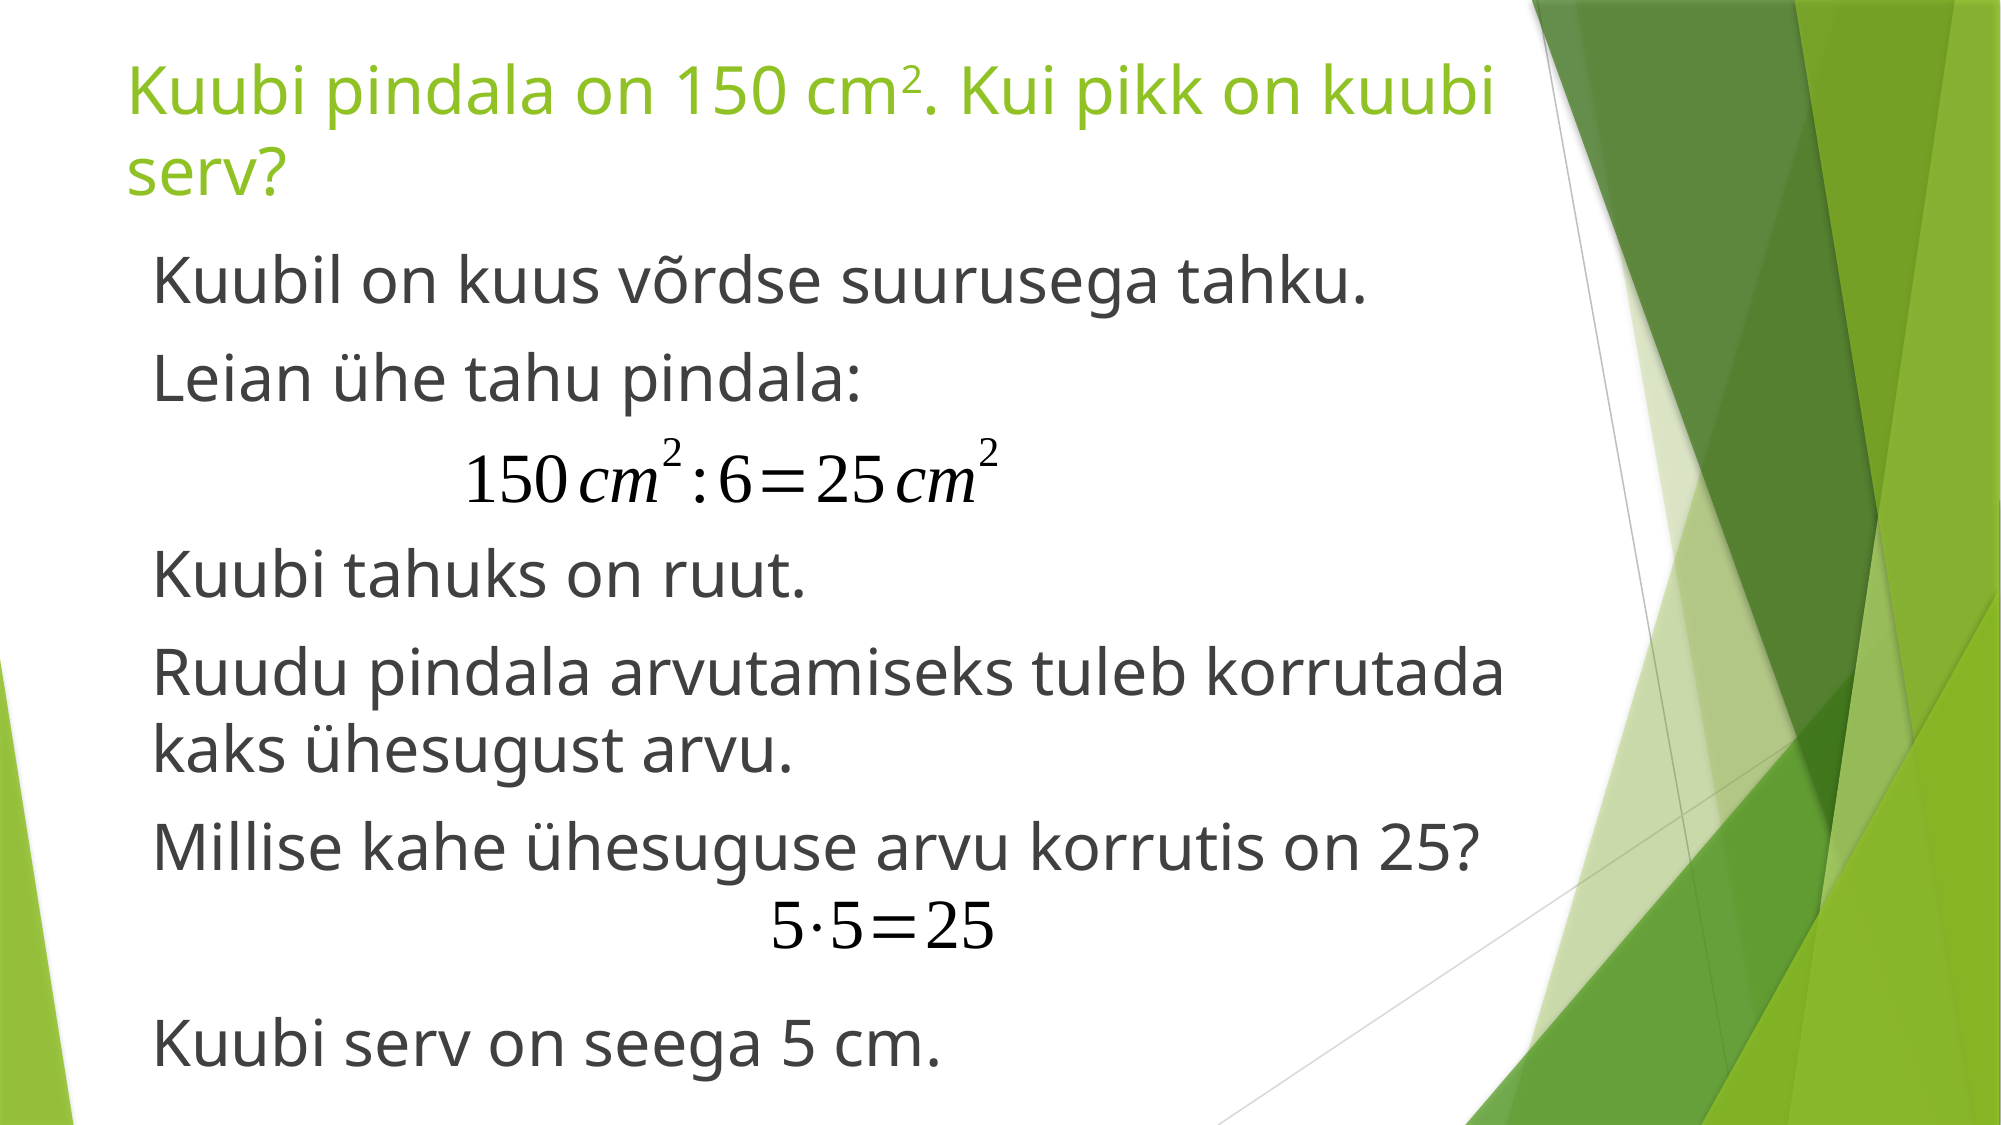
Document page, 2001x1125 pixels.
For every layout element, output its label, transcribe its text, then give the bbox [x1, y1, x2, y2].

chart [457, 429, 1006, 518]
list Kuubil on kuus võrdse suurusega tahku. Leian ühe tahu pindala: Kuubi tahuks on ruut. Ruudu pindala arvutamiseks tuleb korrutada kaks ühesugust arvu. Millise kahe ühesuguse arvu korrutis on 25? Kuubi serv on seega 5 cm. [81, 231, 1595, 1093]
title Kuubi pindala on 150 cm2. Kui pikk on kuubi serv? [111, 40, 1522, 178]
chart [764, 885, 1002, 964]
